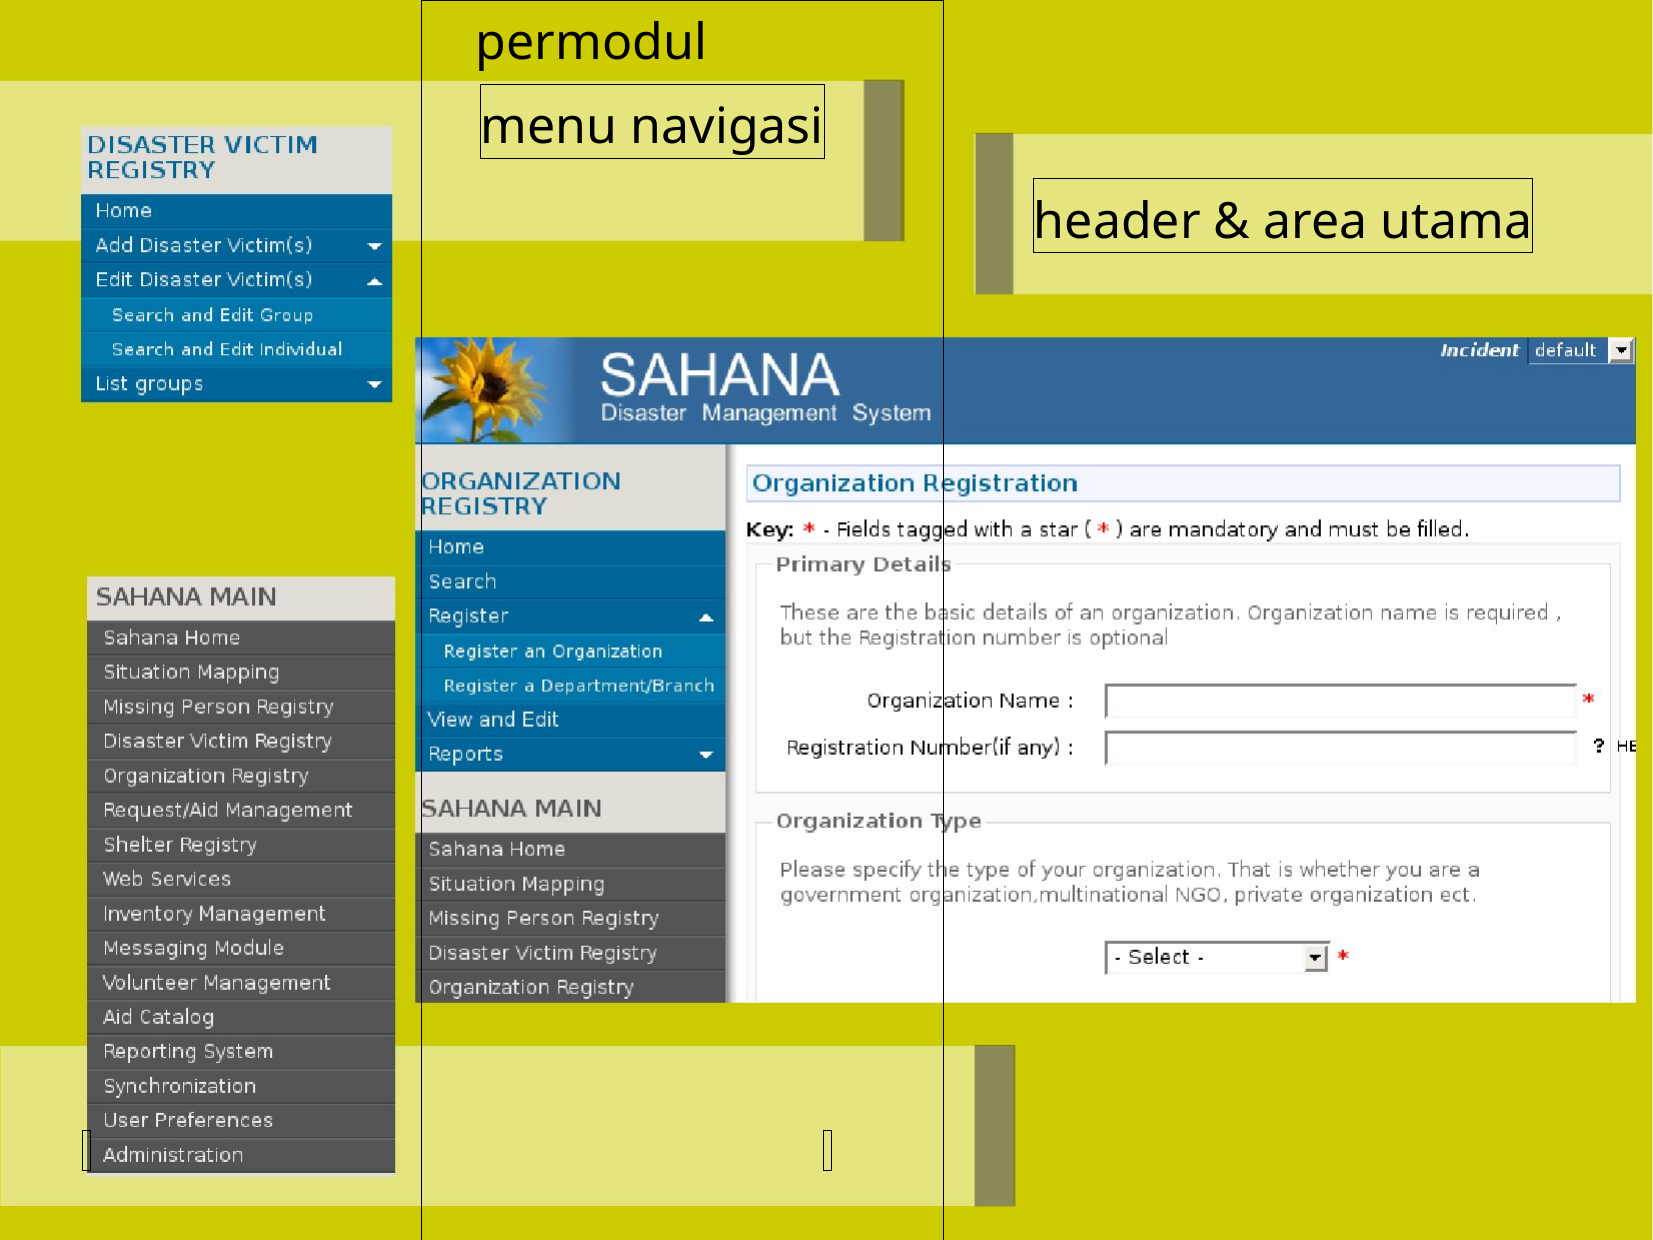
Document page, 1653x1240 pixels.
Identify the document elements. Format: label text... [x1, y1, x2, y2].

text_box per­modul menu navigasi utama: sahana main [421, 0, 944, 1240]
picture [944, 0, 1653, 1240]
picture [0, 0, 421, 1240]
text_box header & area utama [1033, 178, 1533, 253]
